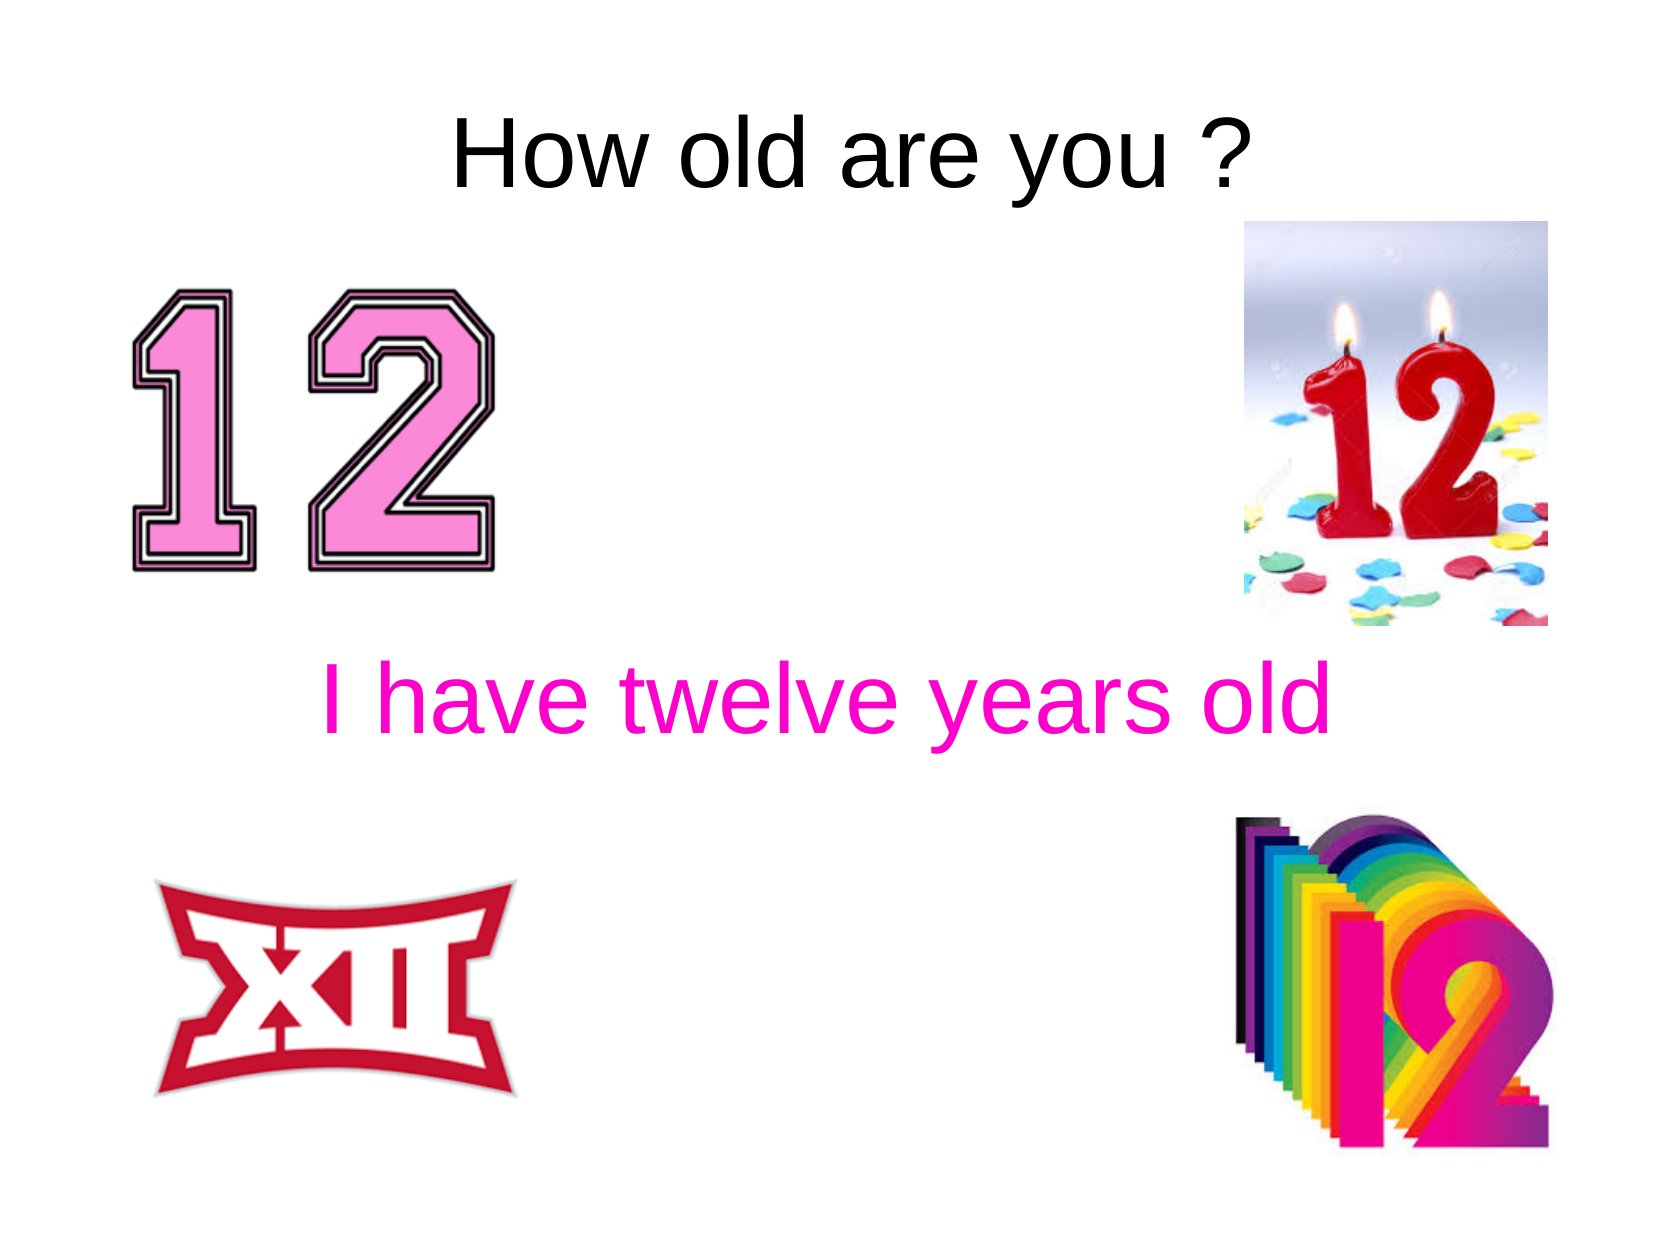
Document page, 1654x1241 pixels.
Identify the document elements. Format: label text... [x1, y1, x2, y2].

title How old are you ? [82, 49, 1571, 257]
picture [119, 271, 520, 580]
picture [106, 856, 571, 1123]
picture [1244, 221, 1548, 626]
subtitle I have twelve years old [82, 290, 1571, 1109]
picture [1219, 805, 1571, 1158]
